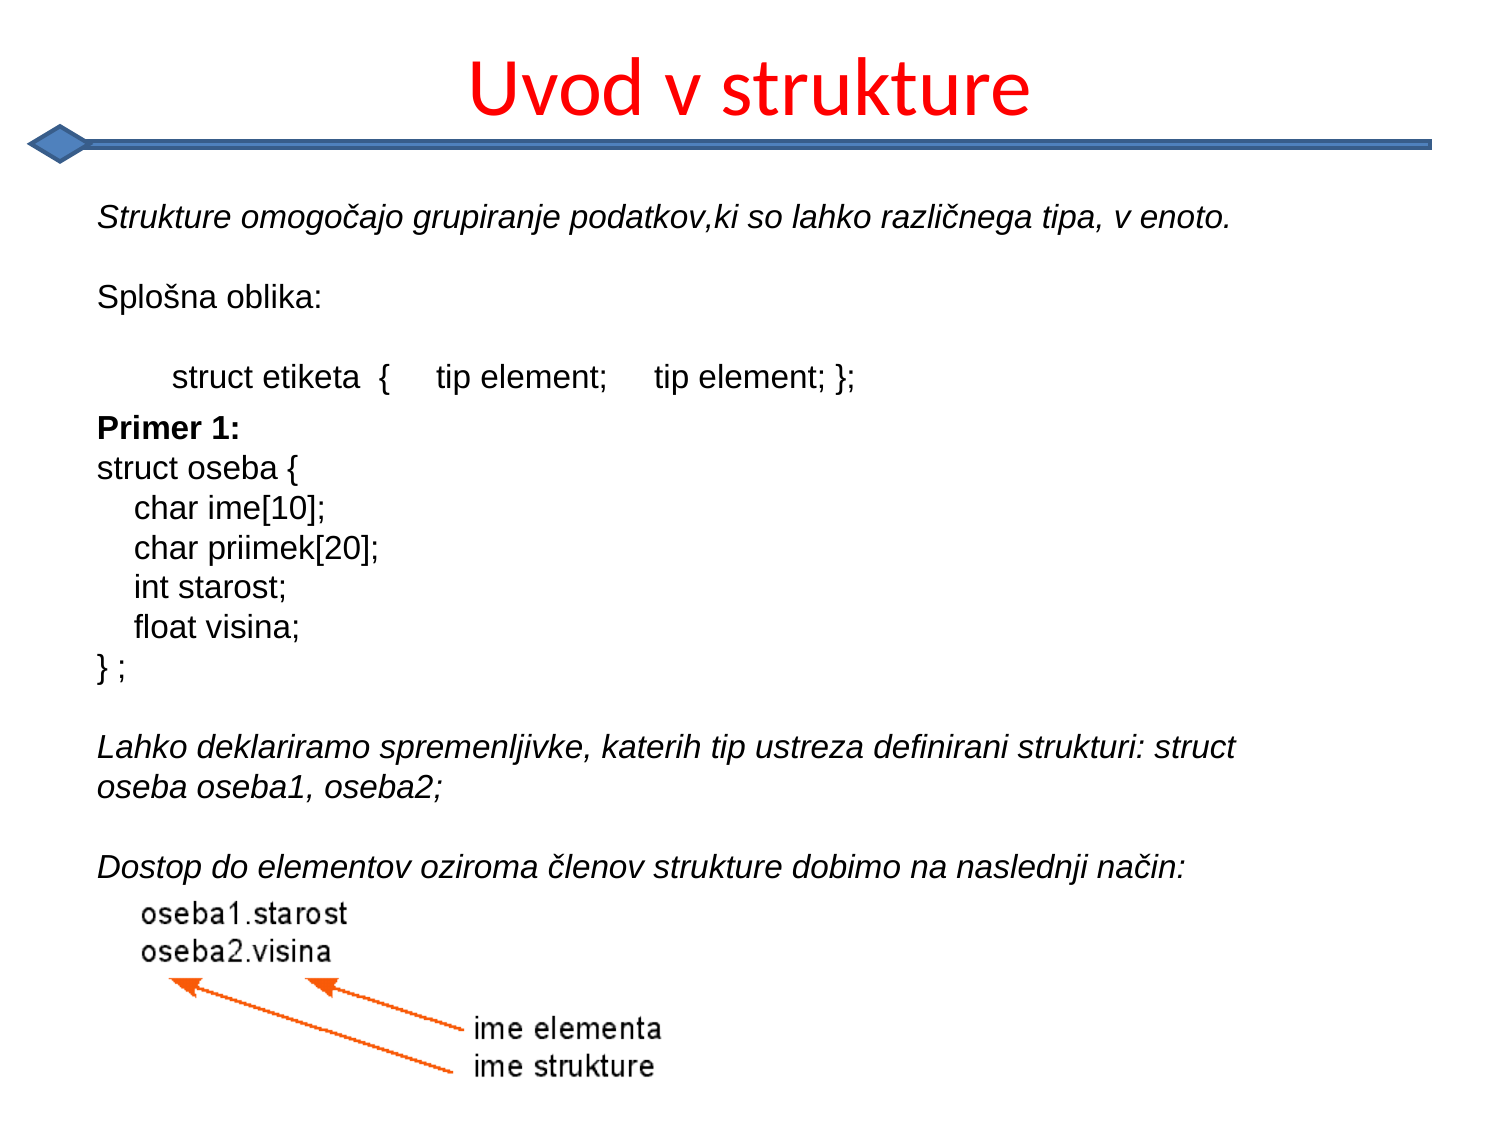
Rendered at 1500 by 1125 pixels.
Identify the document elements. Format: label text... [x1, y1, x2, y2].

text_box Strukture omogočajo grupiranje podatkov,ki so lahko različnega tipa, v enoto. Splošna oblika: struct etiketa { tip element; tip element; }; [82, 187, 1301, 398]
text_box Primer 1: struct oseba { char ime[10]; char priimek[20]; int starost; float visina; } ; Lahko deklariramo spremenljivke, katerih tip ustreza definirani strukturi: struct oseba oseba1, oseba2; Dostop do elementov oziroma členov strukture dobimo na naslednji način: [82, 398, 1301, 973]
title Uvod v strukture [75, 23, 1426, 141]
picture [128, 890, 676, 1093]
